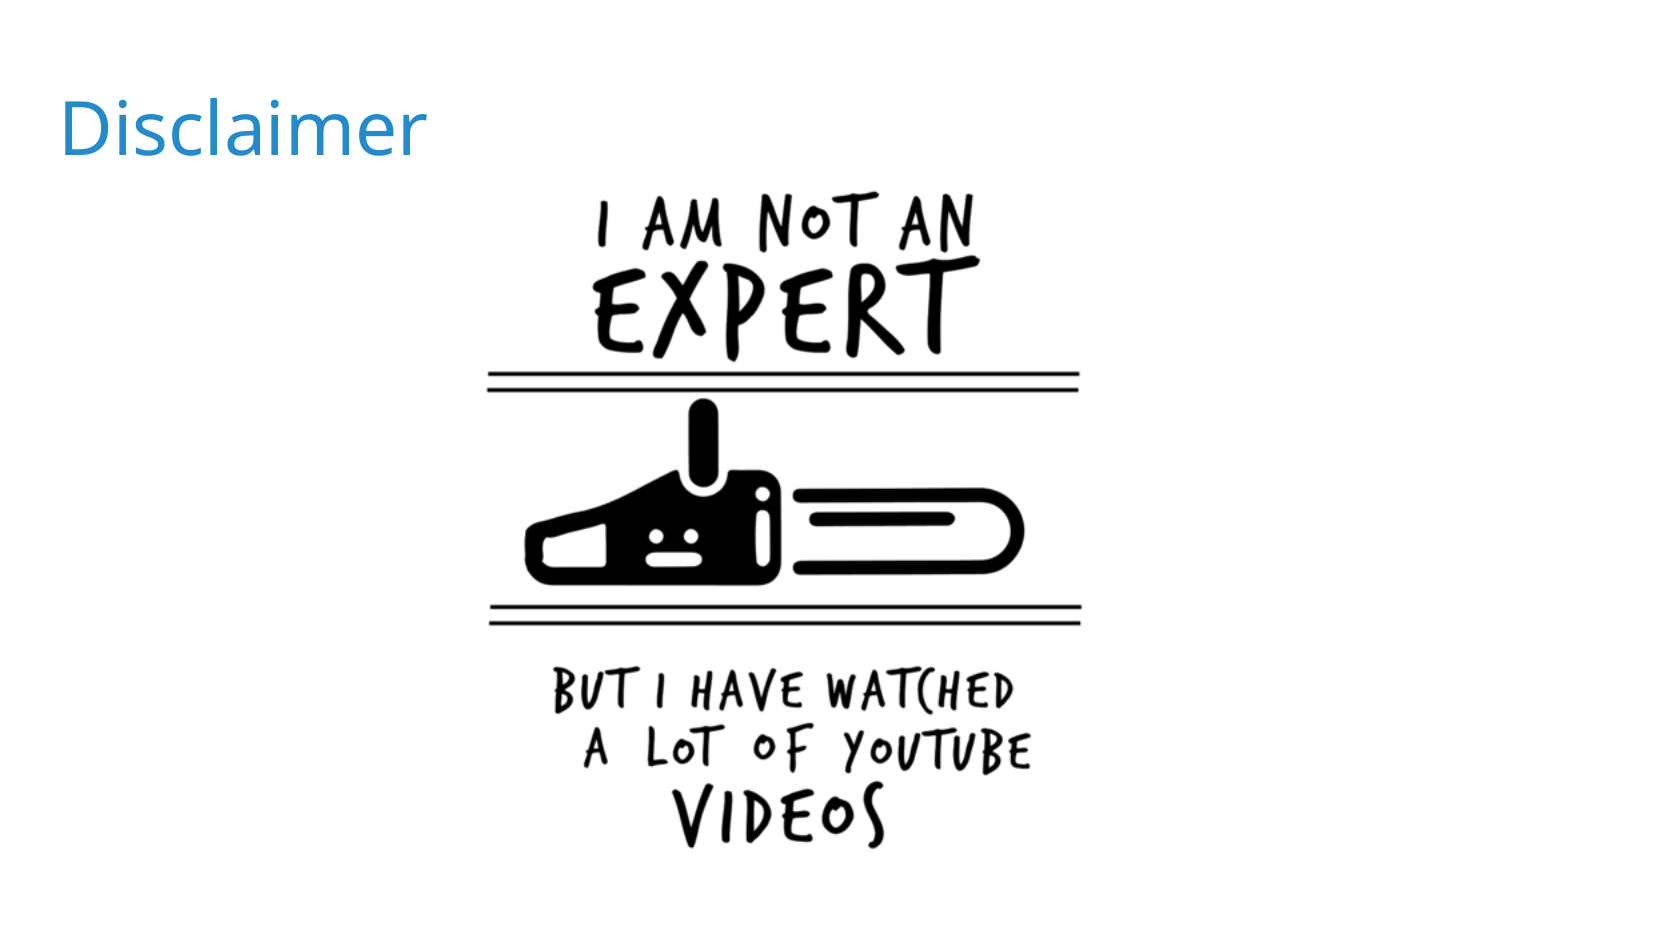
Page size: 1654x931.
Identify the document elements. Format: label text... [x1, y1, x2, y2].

picture [444, 188, 1111, 854]
title Disclaimer [59, 59, 1595, 178]
